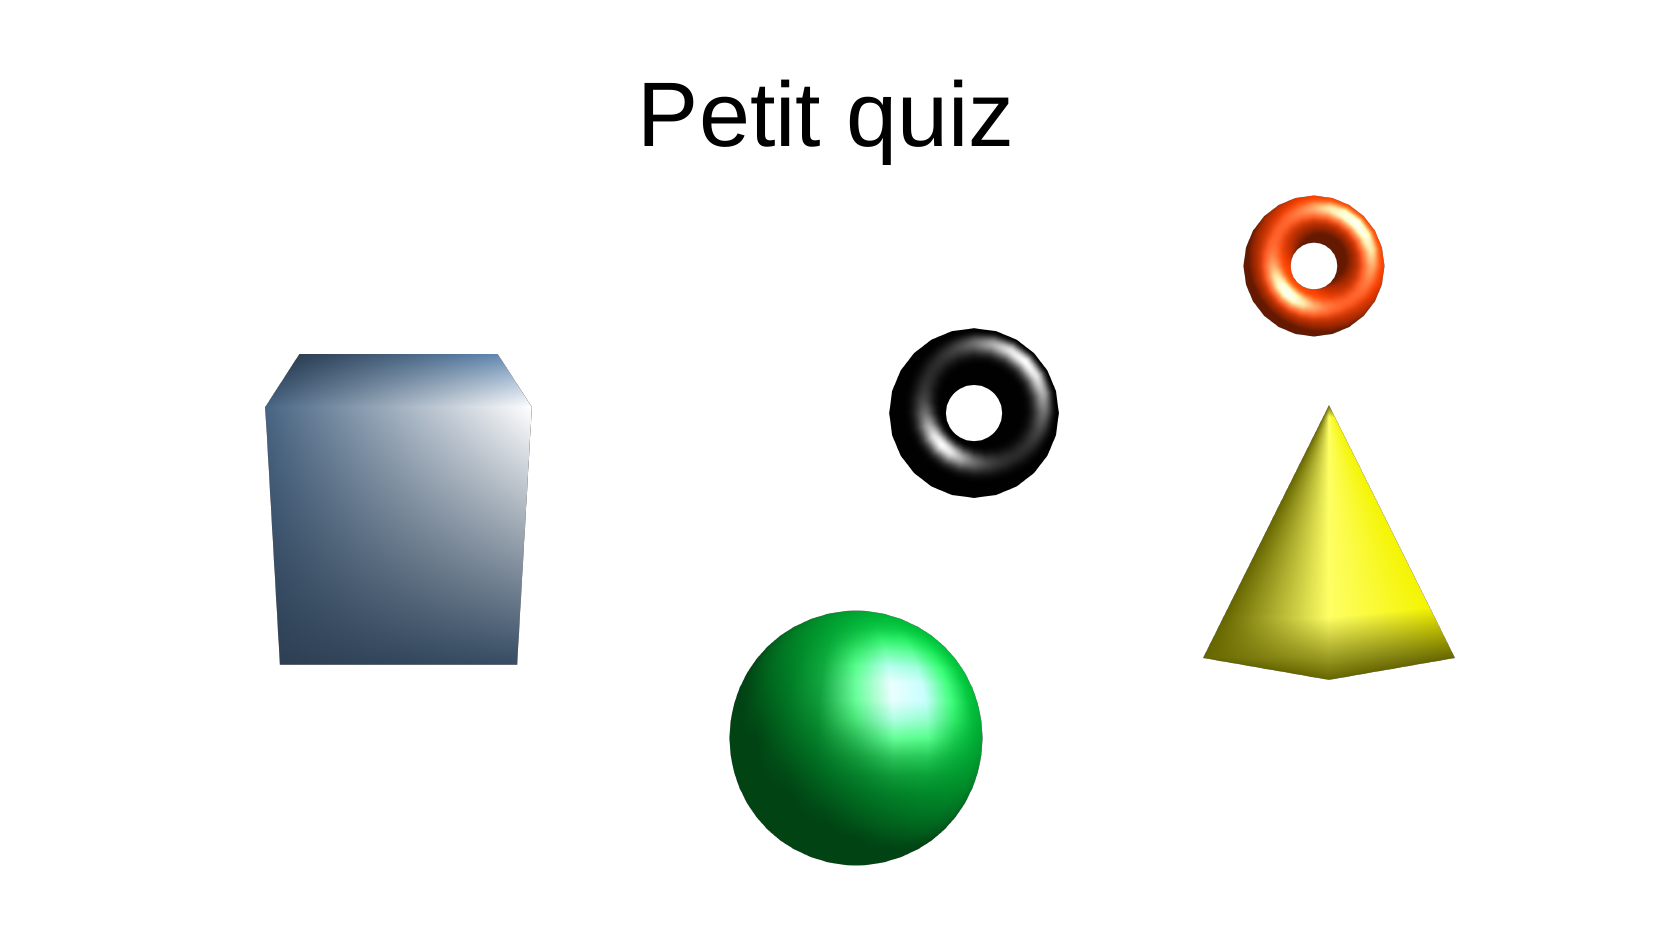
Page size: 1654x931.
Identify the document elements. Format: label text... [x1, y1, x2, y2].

title Petit quiz [82, 37, 1571, 193]
